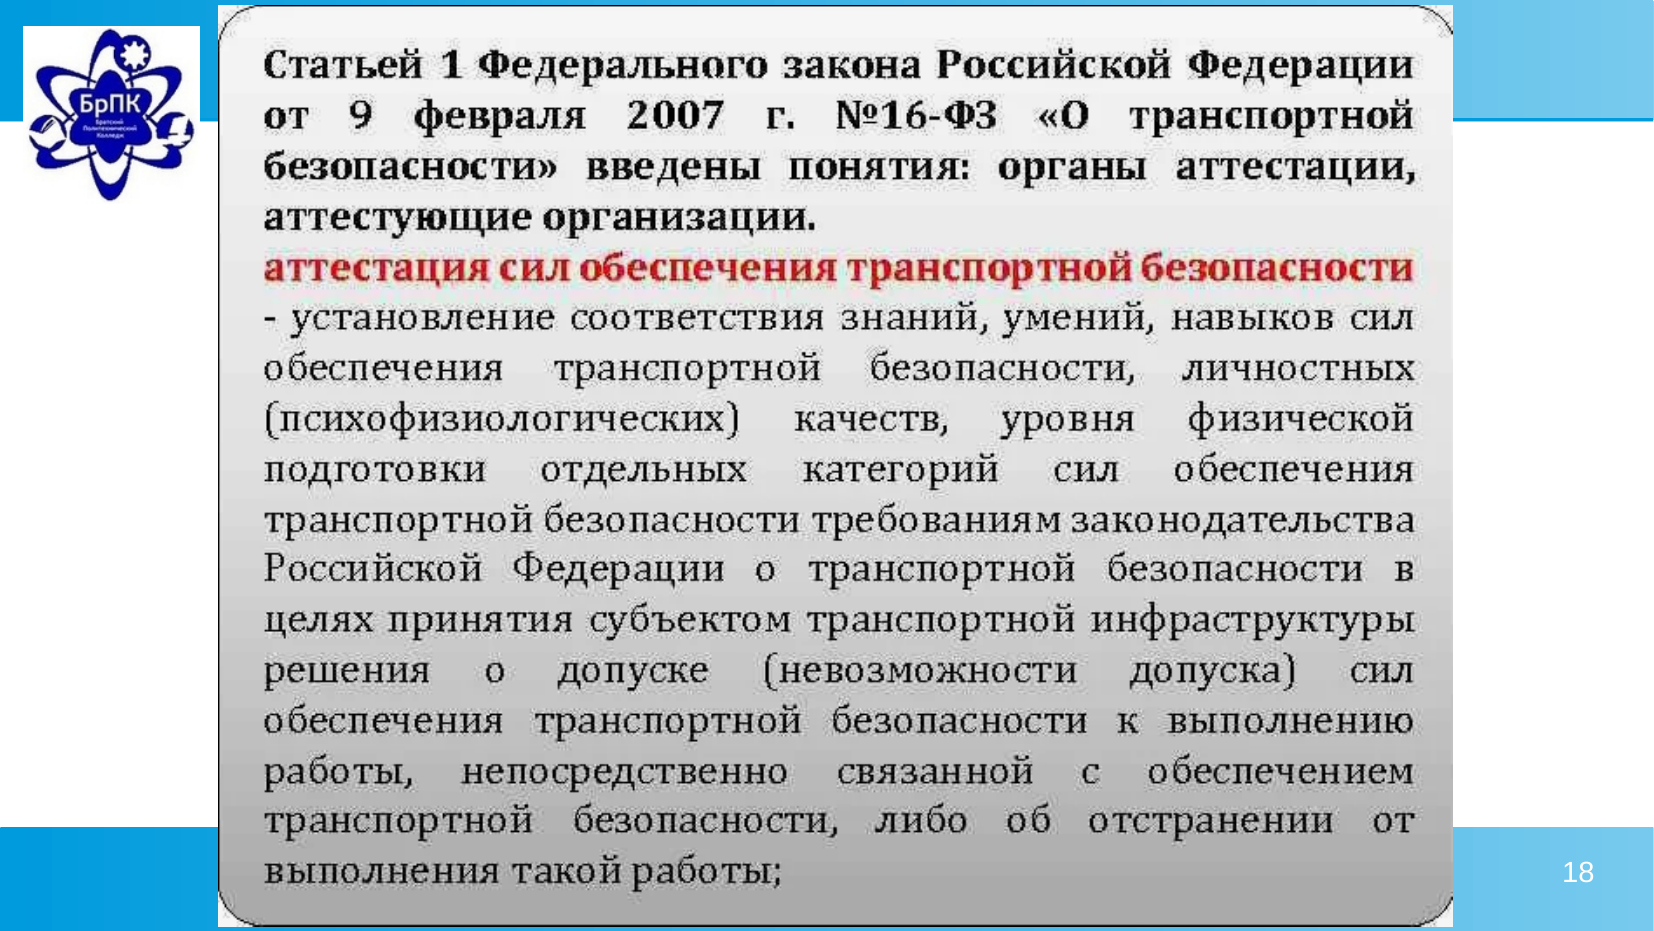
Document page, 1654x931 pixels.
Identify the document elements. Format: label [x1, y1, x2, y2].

picture [218, 5, 1453, 927]
picture [23, 27, 200, 204]
